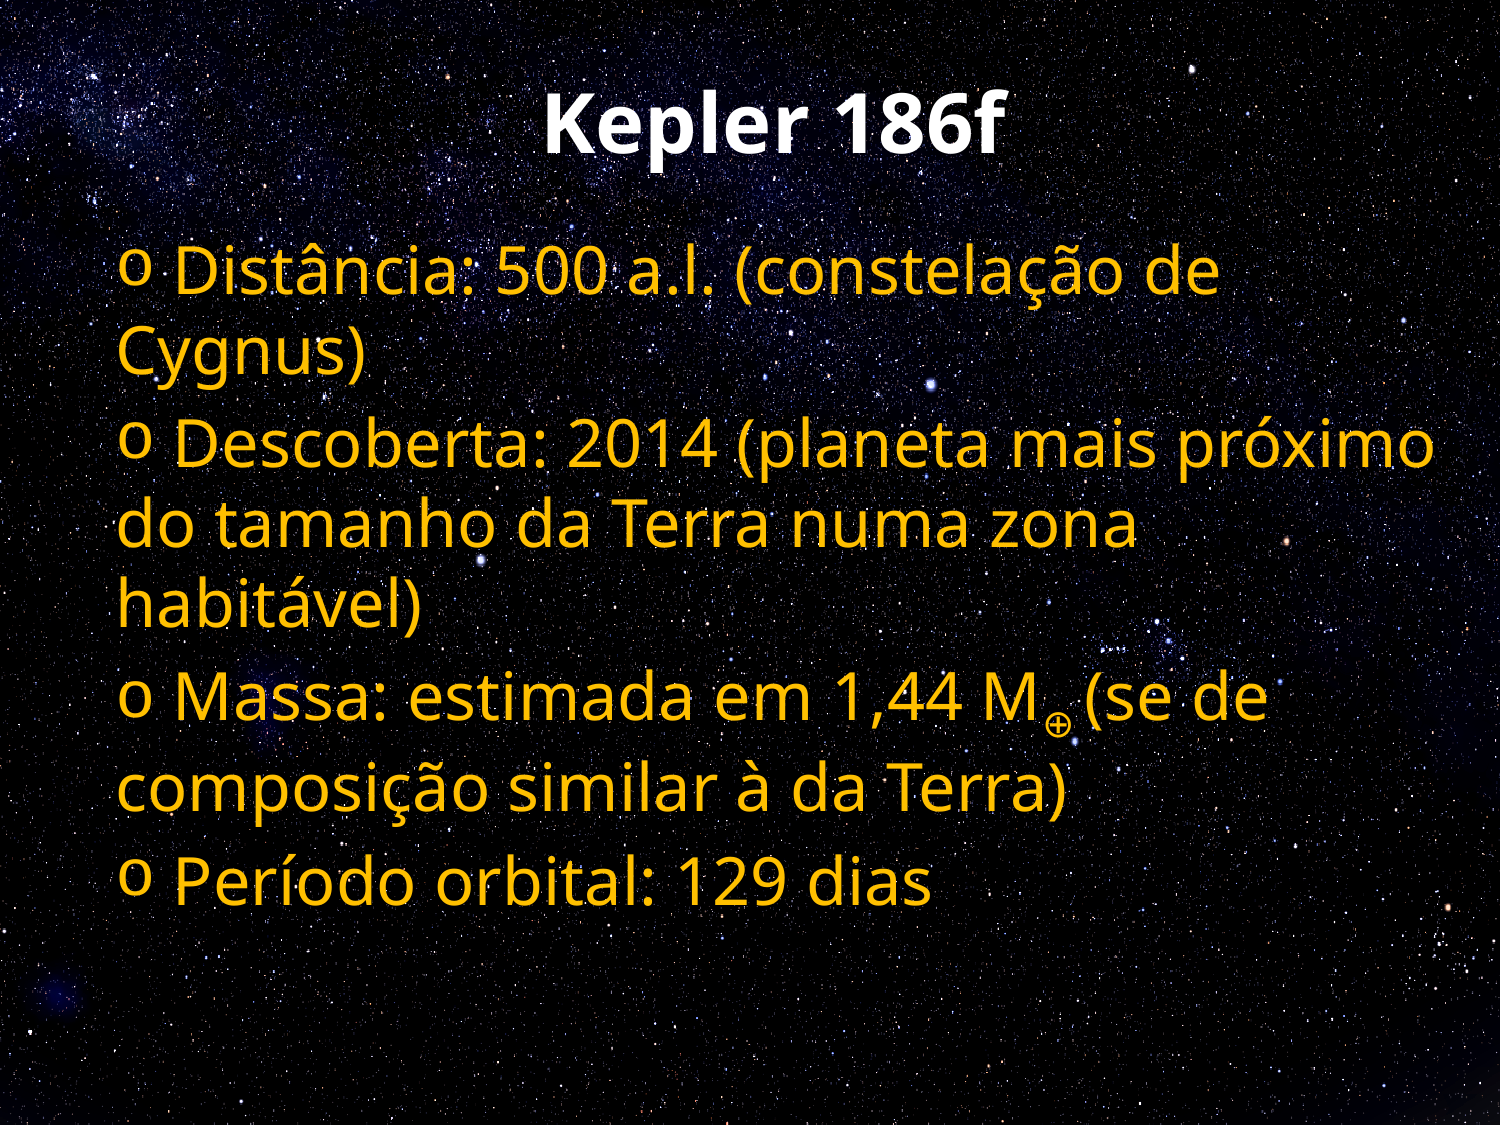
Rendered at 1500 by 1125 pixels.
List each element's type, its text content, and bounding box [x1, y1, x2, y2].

title Kepler 186f [135, 0, 1411, 219]
subtitle Distância: 500 a.l. (constelação de Cygnus) Descoberta: 2014 (planeta mais próximo do tamanho da Terra numa zona habitável) Massa: estimada em 1,44 M⊕ (se de composição similar à da Terra) Período orbital: 129 dias [100, 219, 1459, 1083]
picture [0, 0, 1500, 1125]
